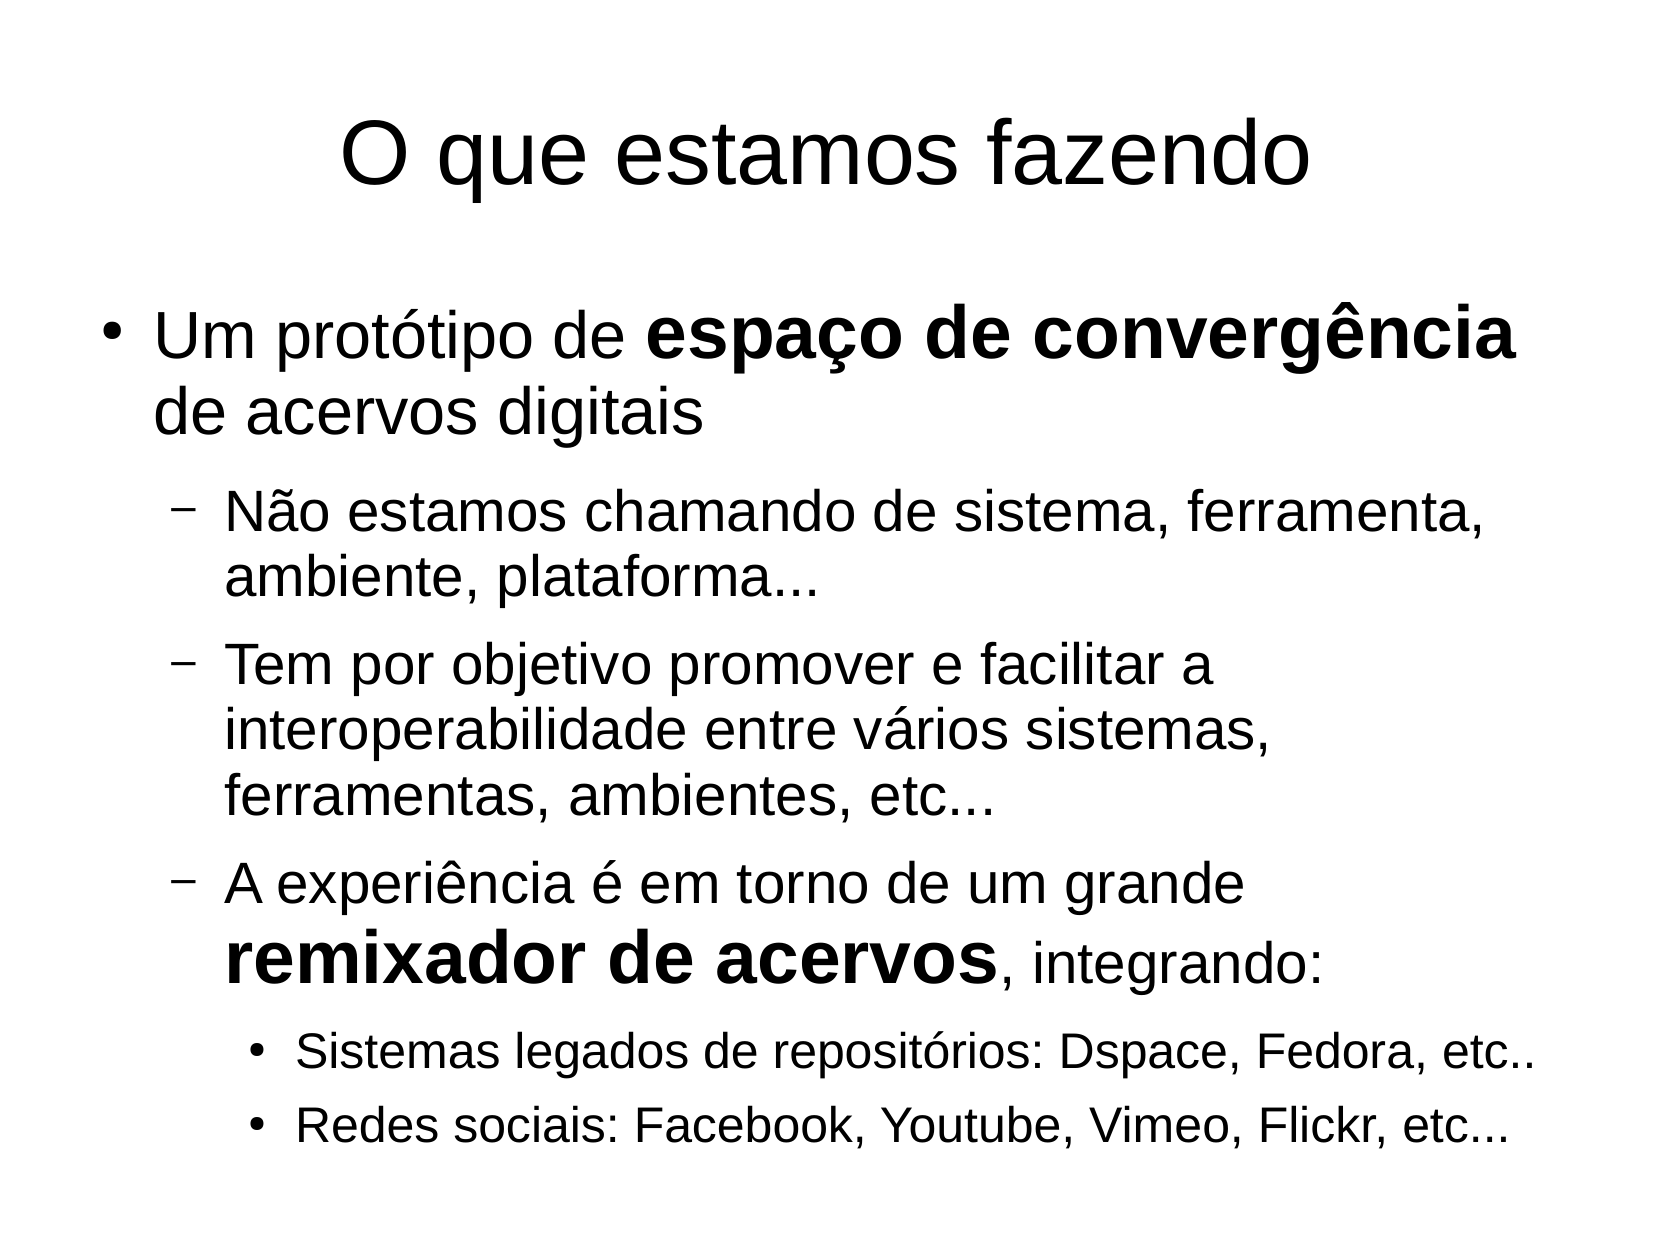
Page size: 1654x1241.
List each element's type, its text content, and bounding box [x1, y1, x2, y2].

title O que estamos fazendo [82, 49, 1571, 257]
list Um protótipo de espaço de convergência de acervos digitais Não estamos chamando de sistema, ferramenta, ambiente, plataforma... Tem por objetivo promover e facilitar a interoperabilidade entre vários sistemas, ferramentas, ambientes, etc... A experiência é em torno de um grande remixador de acervos, integrando: Sistemas legados de repositórios: Dspace, Fedora, etc.. Redes sociais: Facebook, Youtube, Vimeo, Flickr, etc... [82, 290, 1571, 1010]
